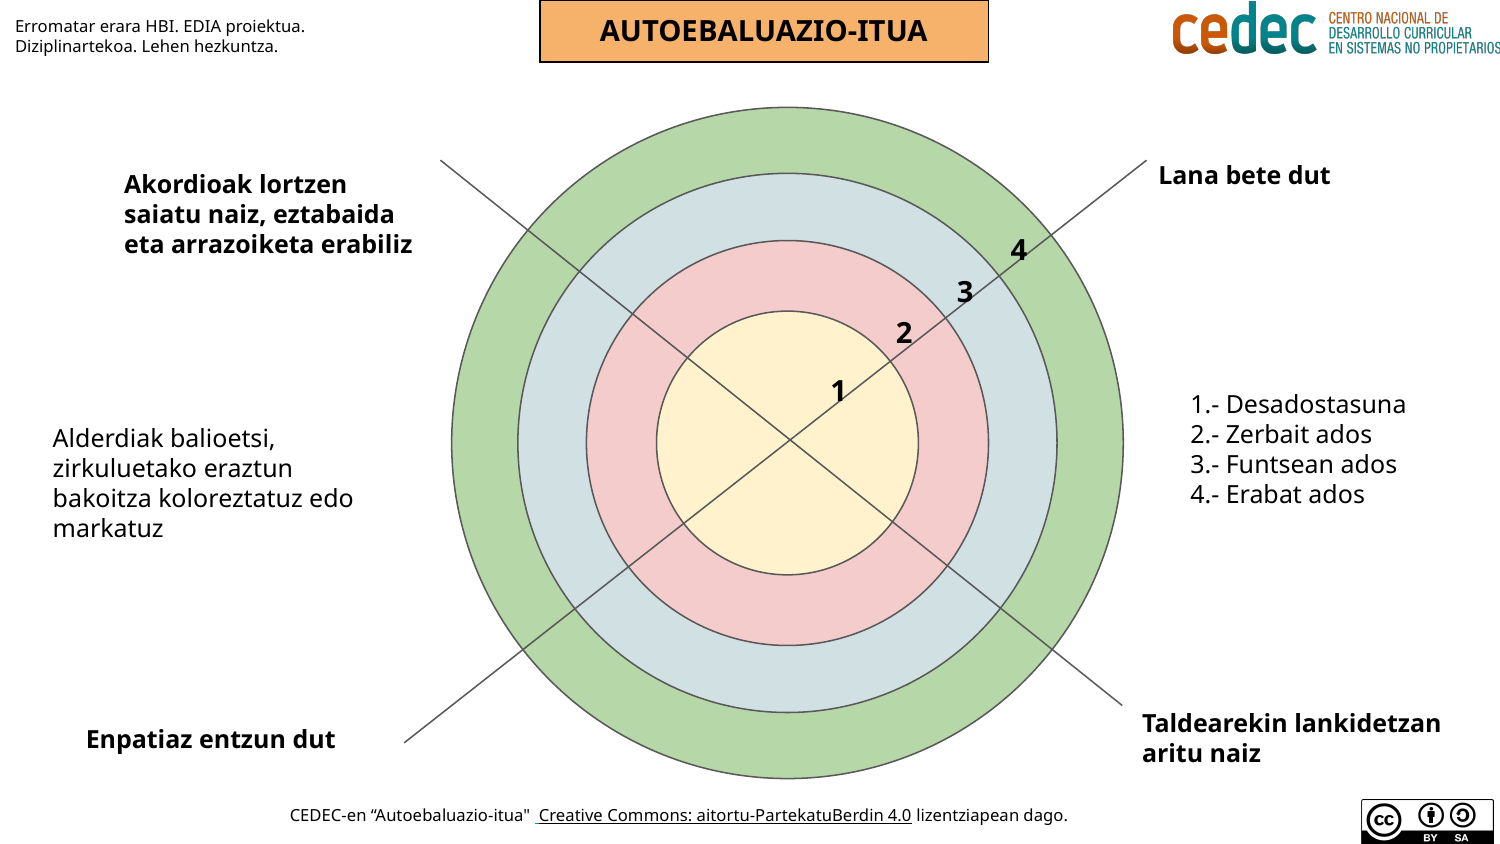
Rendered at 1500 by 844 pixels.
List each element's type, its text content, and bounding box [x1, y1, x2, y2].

text_box Alderdiak balioetsi, zirkuluetako eraztun bakoitza koloreztatuz edo markatuz [37, 407, 376, 558]
picture [1173, 1, 1500, 54]
text_box 3 [941, 258, 989, 324]
text_box 1 [815, 357, 863, 423]
text_box Taldearekin lankidetzan aritu naiz [1127, 692, 1465, 783]
text_box Erromatar erara HBI. EDIA proiektua. Diziplinartekoa. Lehen hezkuntza. [0, 0, 449, 71]
text_box 2 [880, 299, 928, 365]
text_box [1043, 225, 1051, 239]
text_box [451, 231, 787, 649]
text_box CEDEC-en “Autoebaluazio-itua" Creative Commons: aitortu-PartekatuBerdin 4.0 lizentziapean dago. [37, 789, 1321, 843]
text_box [523, 442, 1051, 779]
table_header AUTOEBALUAZIO-ITUA [541, 1, 988, 61]
text_box Enpatiaz entzun dut [70, 708, 377, 769]
text_box [793, 236, 1124, 649]
text_box Akordioak lortzen saiatu naiz, eztabaida eta arrazoiketa erabiliz [109, 153, 432, 274]
text_box 1.- Desadostasuna 2.- Zerbait ados 3.- Funtsean ados 4.- Erabat ados [1175, 373, 1498, 524]
picture [1361, 799, 1494, 844]
text_box Lana bete dut [1143, 144, 1434, 205]
text_box 4 [995, 216, 1043, 282]
text_box [528, 107, 1035, 438]
